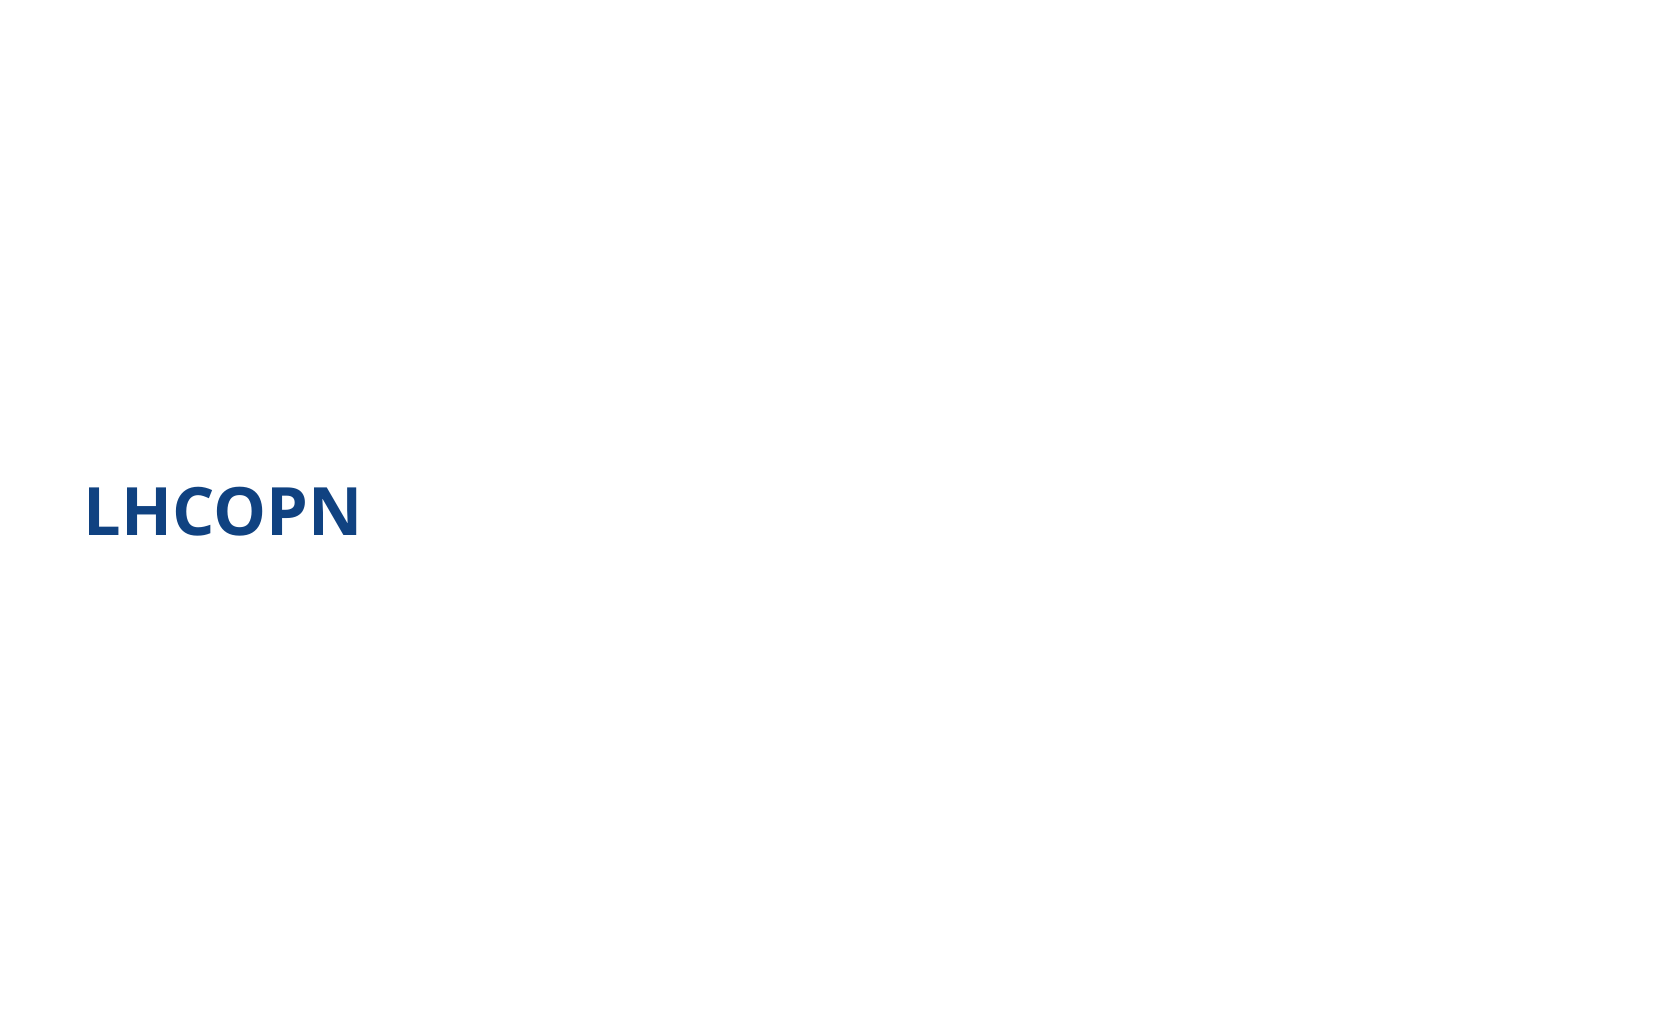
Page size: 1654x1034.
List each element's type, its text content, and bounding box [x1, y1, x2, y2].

title LHCOPN [83, 434, 1552, 585]
